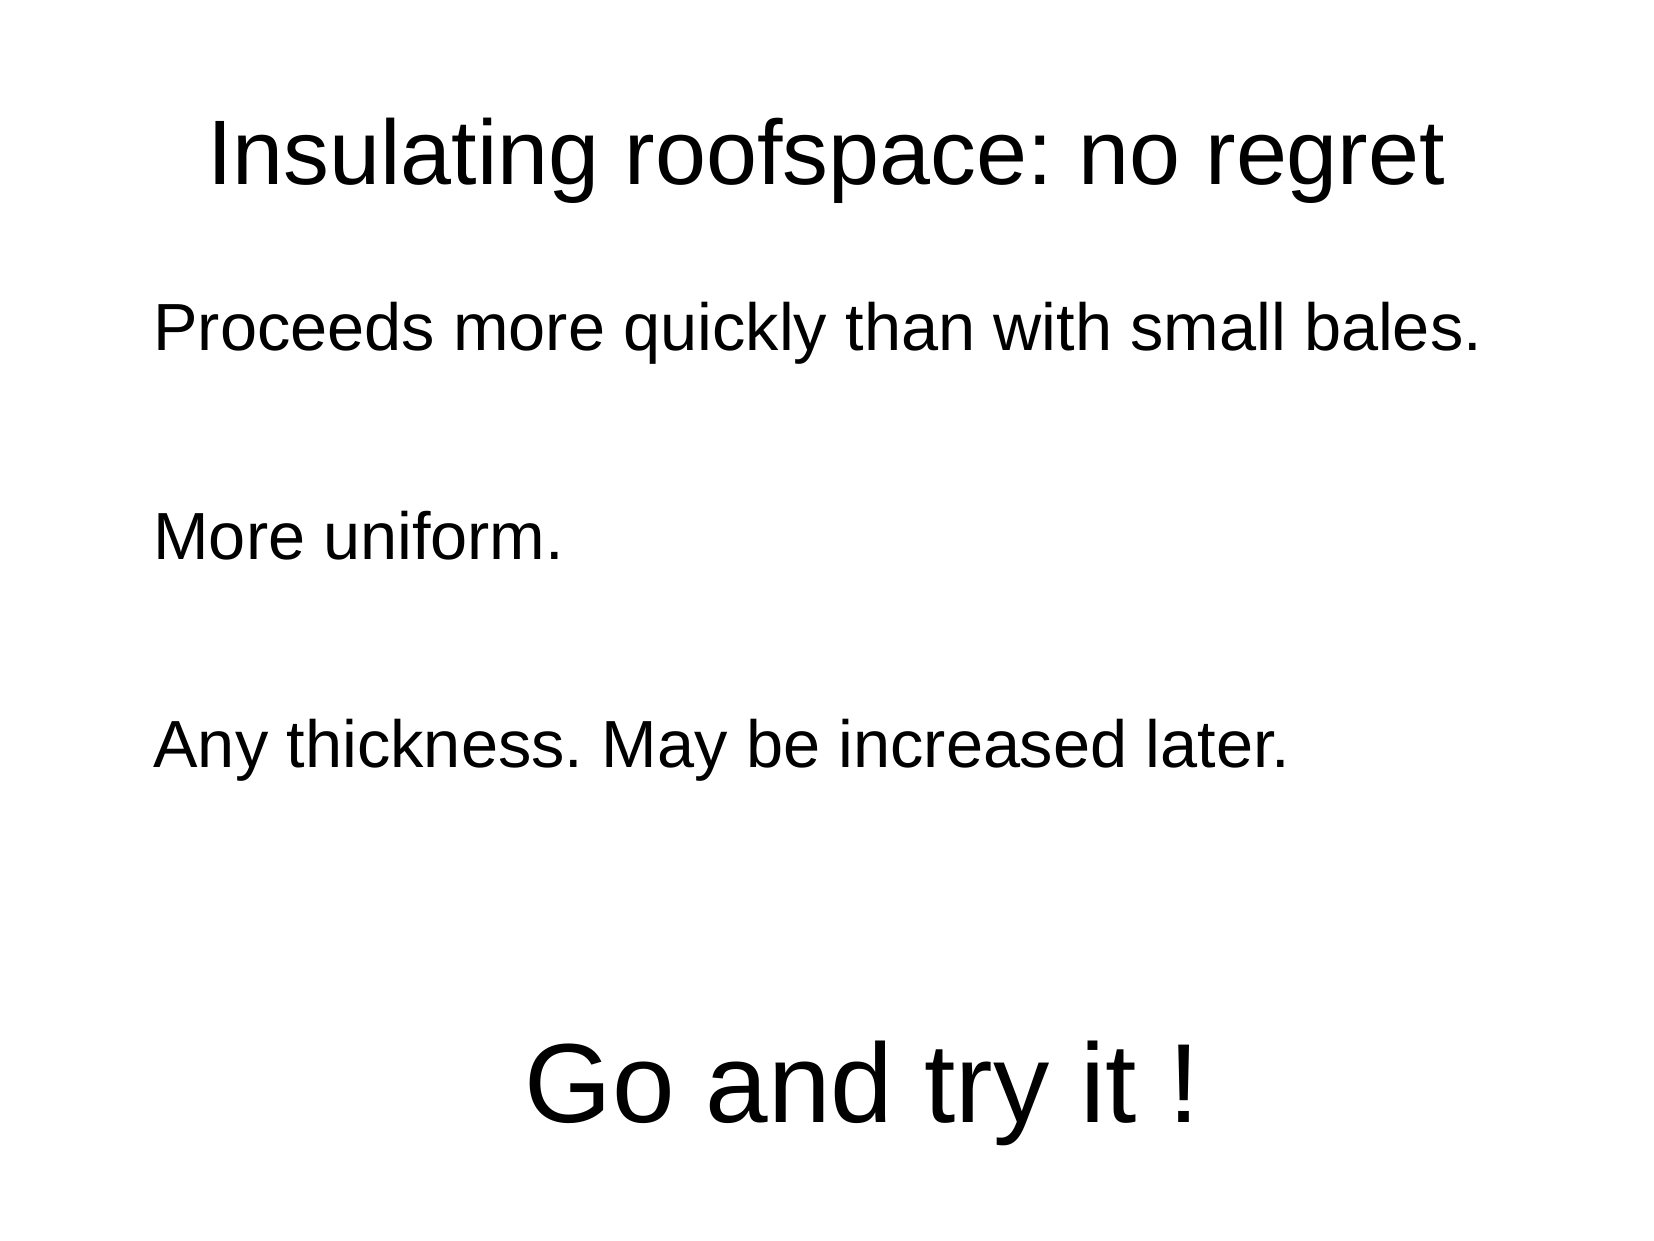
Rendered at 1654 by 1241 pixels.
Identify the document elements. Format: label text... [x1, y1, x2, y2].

list Proceeds more quickly than with small bales. More uniform. Any thickness. May be increased later. Go and try it ! [82, 290, 1571, 1143]
title Insulating roofspace: no regret [82, 49, 1571, 257]
